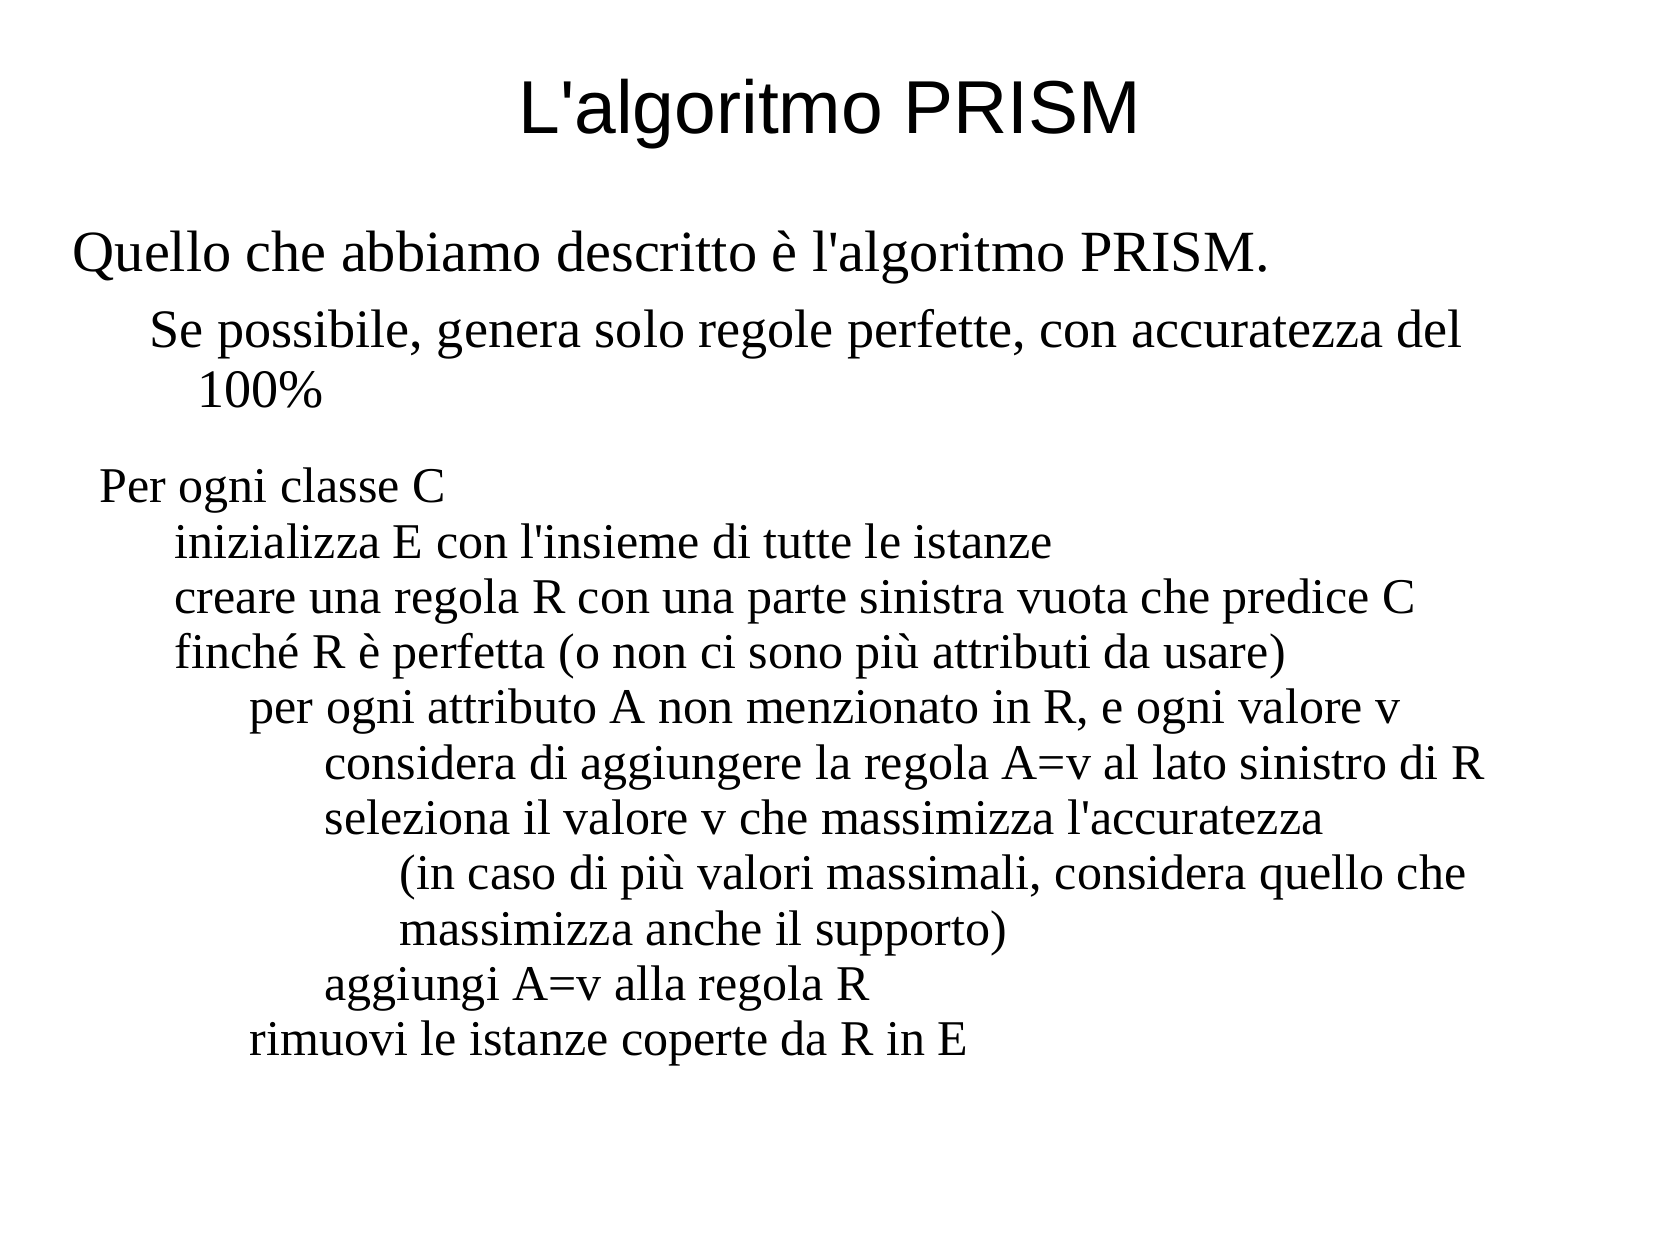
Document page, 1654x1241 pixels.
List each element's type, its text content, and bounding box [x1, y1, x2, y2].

title L'algoritmo PRISM [52, 42, 1608, 173]
text_box Per ogni classe C inizializza E con l'insieme di tutte le istanze creare una regola R con una parte sinistra vuota che predice C finché R è perfetta (o non ci sono più attributi da usare) per ogni attributo A non menzionato in R, e ogni valore v considera di aggiungere la regola A=v al lato sinistro di R seleziona il valore v che massimizza l'accuratezza (in caso di più valori massimali, considera quello che massimizza anche il supporto) aggiungi A=v alla regola R rimuovi le istanze coperte da R in E [99, 458, 1551, 1137]
list Quello che abbiamo descritto è l'algoritmo PRISM. Se possibile, genera solo regole perfette, con accuratezza del 100% [55, 219, 1605, 420]
